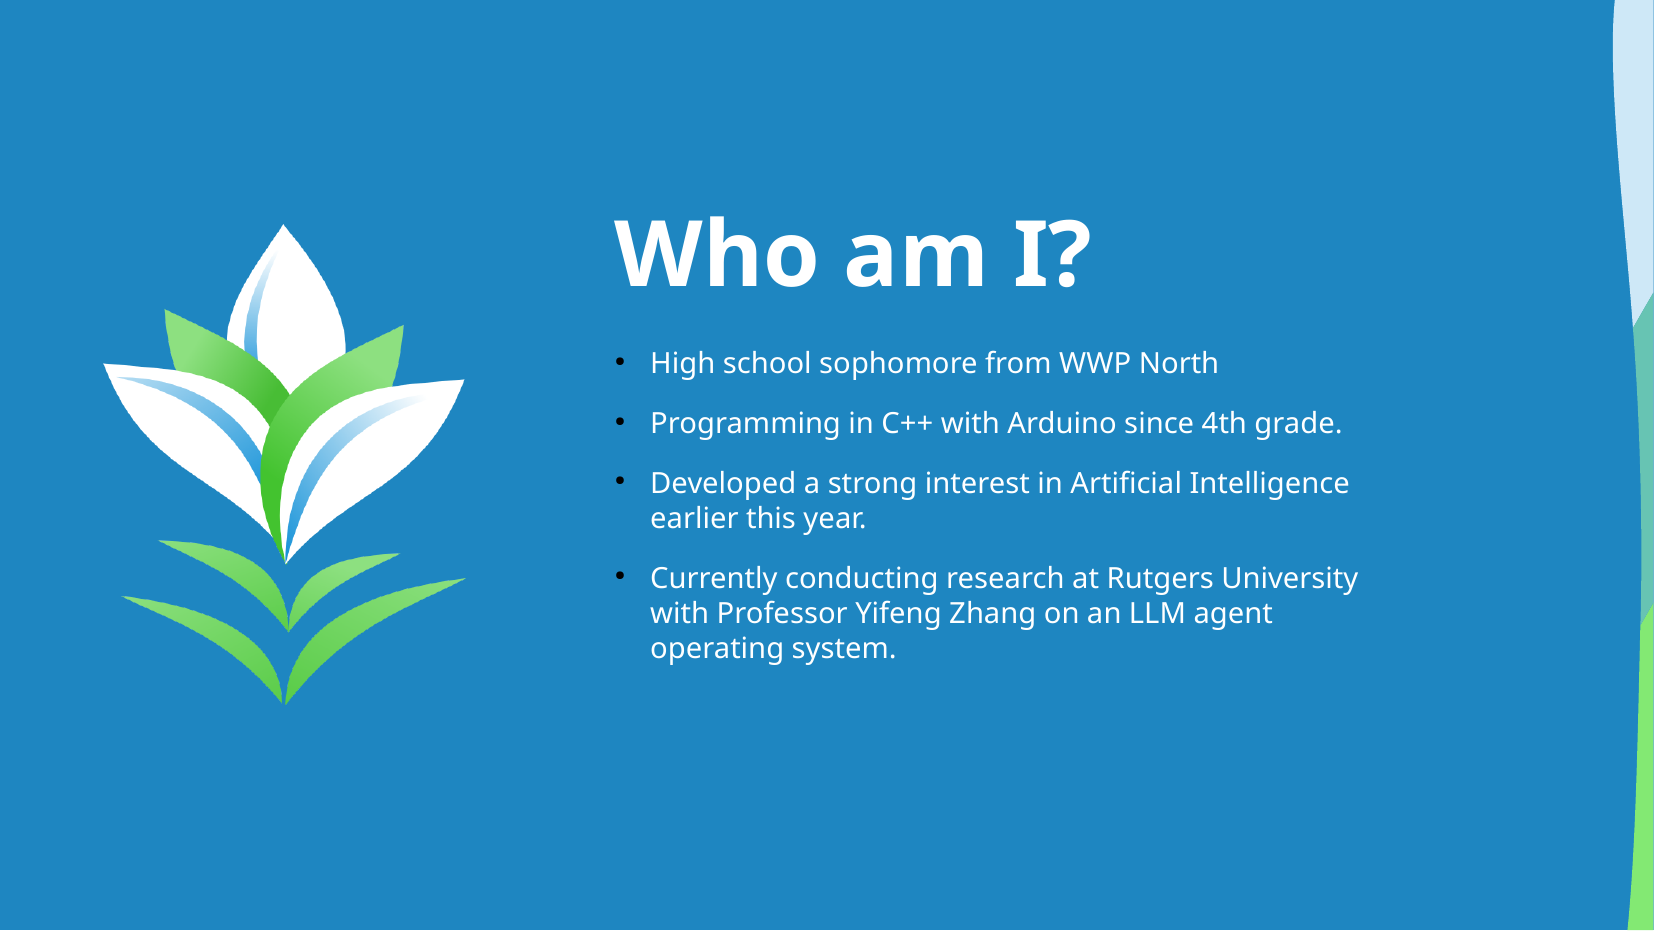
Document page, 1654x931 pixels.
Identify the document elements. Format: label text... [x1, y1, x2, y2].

text_box Who am I? [600, 187, 1576, 313]
picture [103, 224, 466, 706]
text_box High school sophomore from WWP North Programming in C++ with Arduino since 4th grade. Developed a strong interest in Artificial Intelligence earlier this year. Currently conducting research at Rutgers University with Professor Yifeng Zhang on an LLM agent operating system. [600, 337, 1396, 732]
